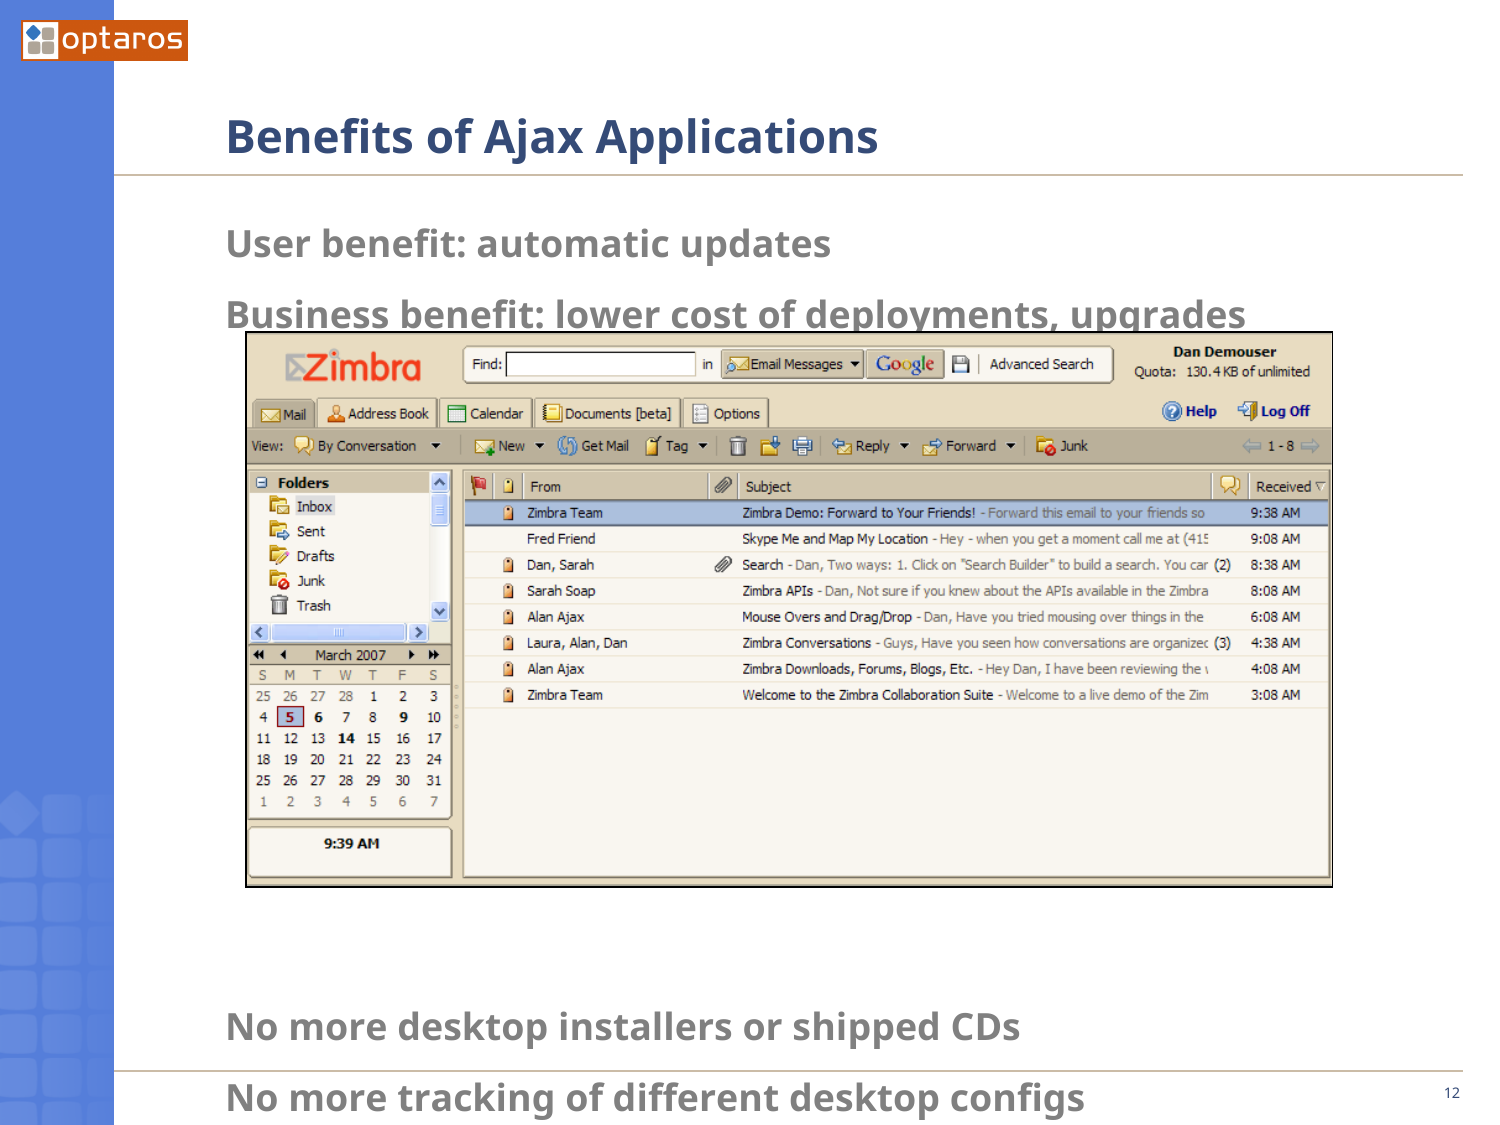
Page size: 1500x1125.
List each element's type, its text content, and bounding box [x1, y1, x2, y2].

picture [246, 332, 1332, 887]
title Benefits of Ajax Applications [224, 37, 1463, 175]
list User benefit: automatic updates Business benefit: lower cost of deployments, upgrades No more desktop installers or shipped CDs No more tracking of different desktop configs [224, 199, 1463, 1051]
picture [0, 0, 188, 1125]
